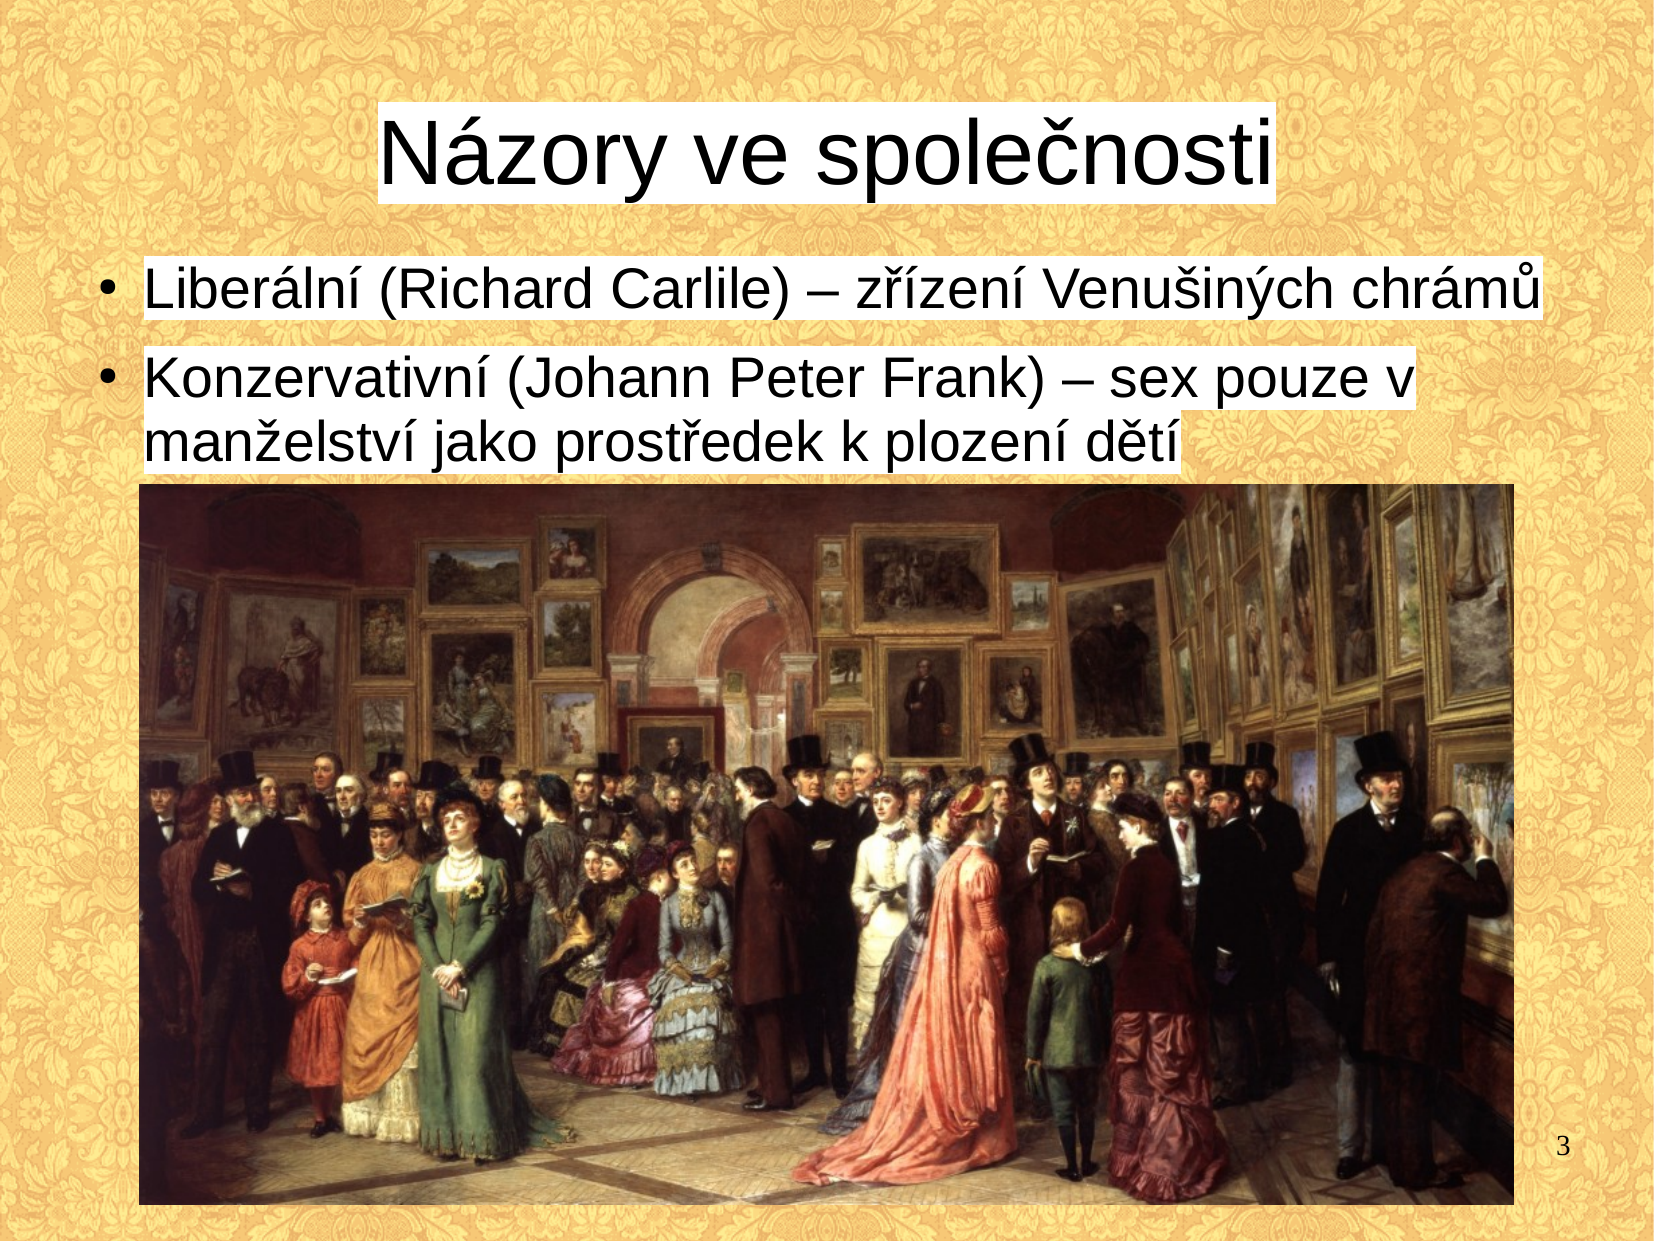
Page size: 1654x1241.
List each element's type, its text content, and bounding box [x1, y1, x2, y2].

picture [0, 0, 1654, 1241]
list Liberální (Richard Carlile) – zřízení Venušiných chrámů Konzervativní (Johann Peter Frank) – sex pouze v manželství jako prostředek k plození dětí [82, 256, 1571, 556]
title Názory ve společnosti [82, 49, 1571, 256]
